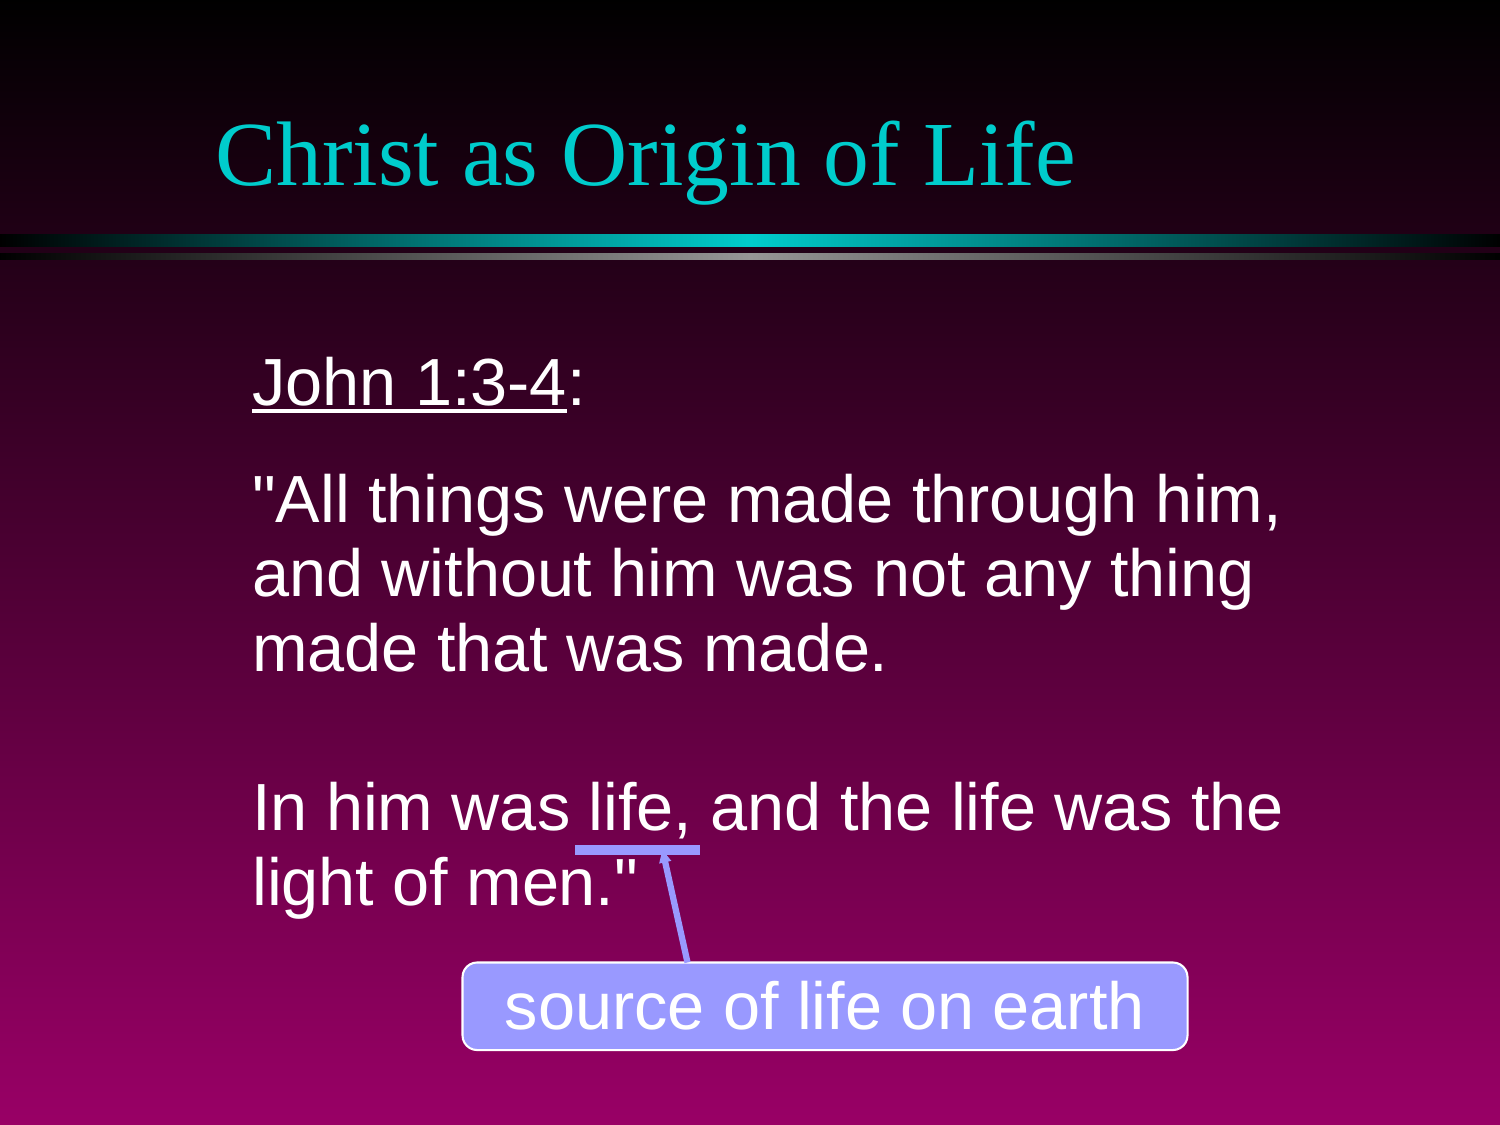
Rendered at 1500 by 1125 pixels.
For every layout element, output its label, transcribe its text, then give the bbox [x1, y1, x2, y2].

text_box In him was life, and the life was the light of men." [237, 762, 1338, 928]
text_box source of life on earth [462, 962, 1188, 1051]
title Christ as Origin of Life [200, 34, 1476, 213]
text_box John 1:3-4: "All things were made through him, and without him was not any thing made that was made. [237, 337, 1338, 694]
